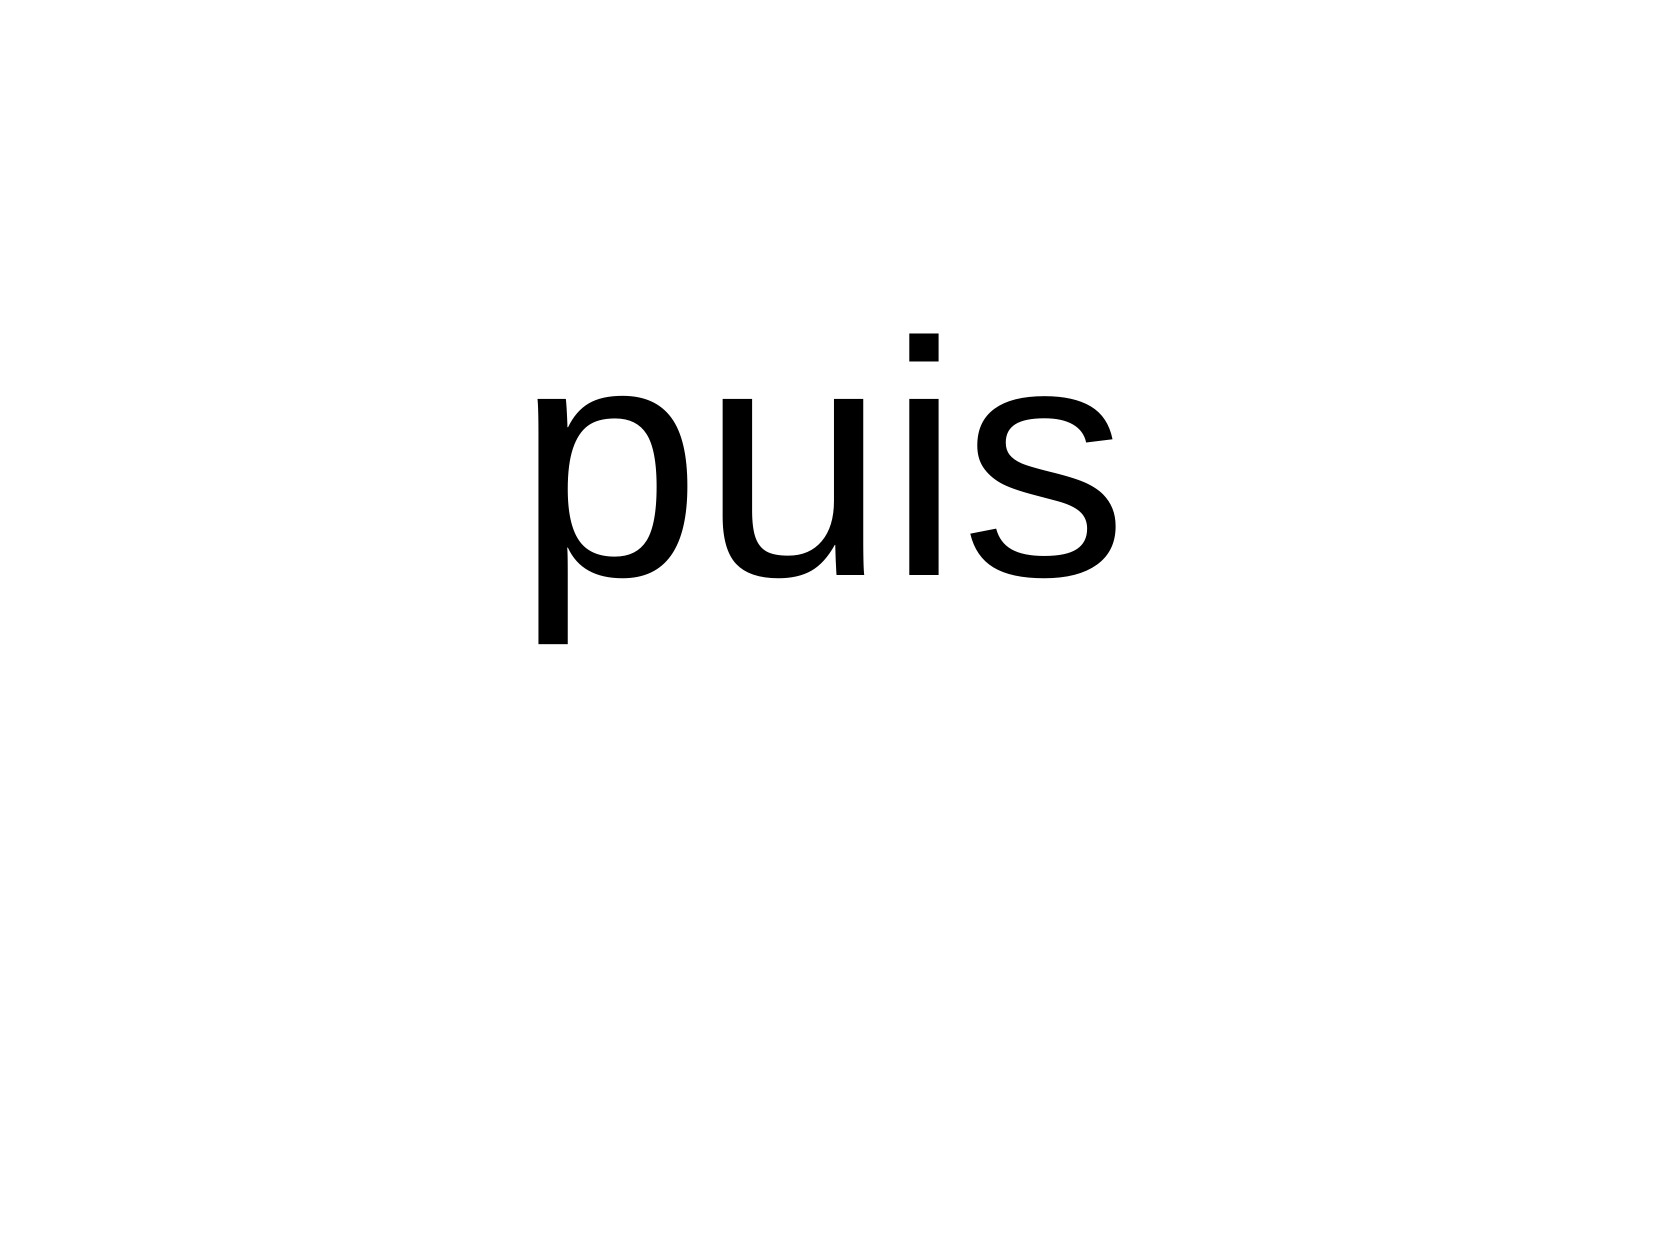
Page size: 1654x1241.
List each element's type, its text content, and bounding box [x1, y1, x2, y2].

text_box puis [501, 265, 1447, 653]
